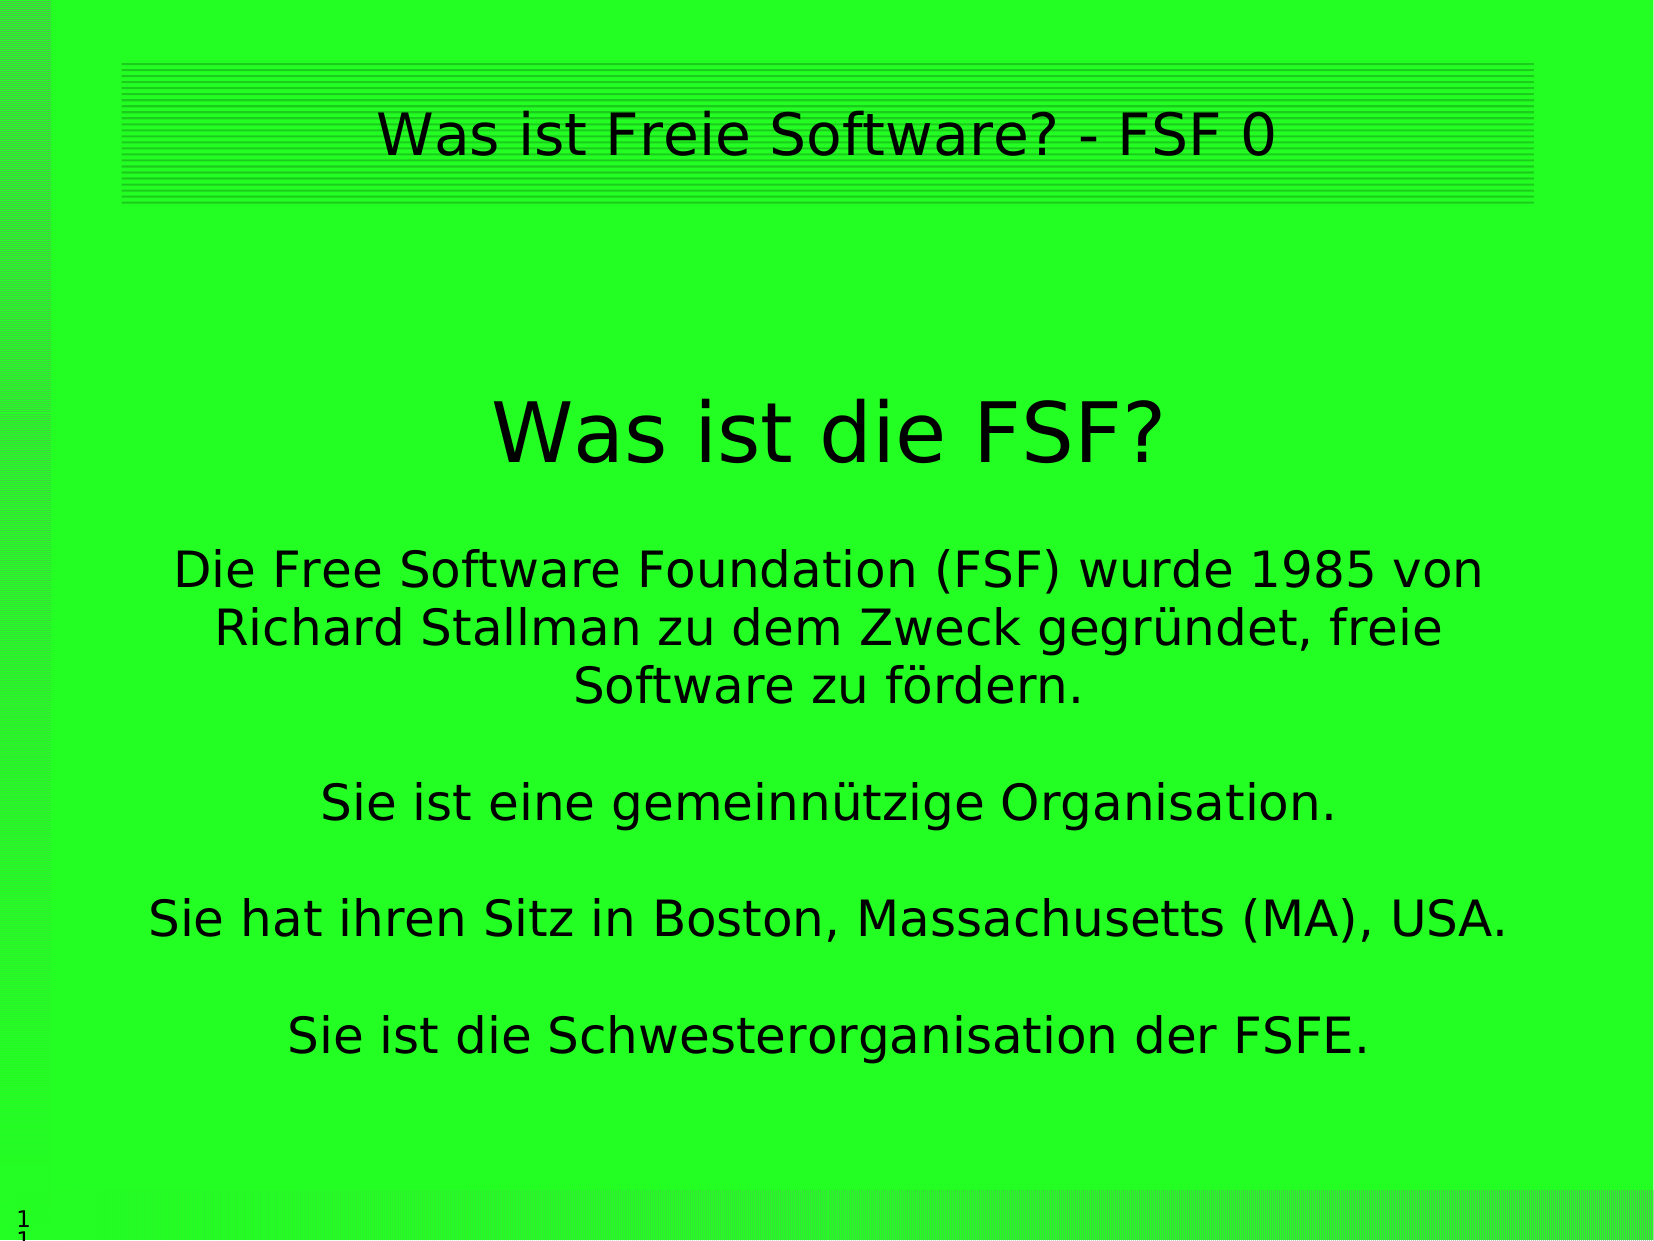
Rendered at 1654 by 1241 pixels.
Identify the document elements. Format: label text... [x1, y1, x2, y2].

title Was ist Freie Software? - FSF 0 [151, 64, 1503, 208]
subtitle Was ist die FSF? Die Free Software Foundation (FSF) wurde 1985 von Richard Stallman zu dem Zweck gegründet, freie Software zu fördern. Sie ist eine gemeinnützige Organisation. Sie hat ihren Sitz in Boston, Massachusetts (MA), USA. Sie ist die Schwesterorganisation der FSFE. [123, 293, 1536, 1157]
